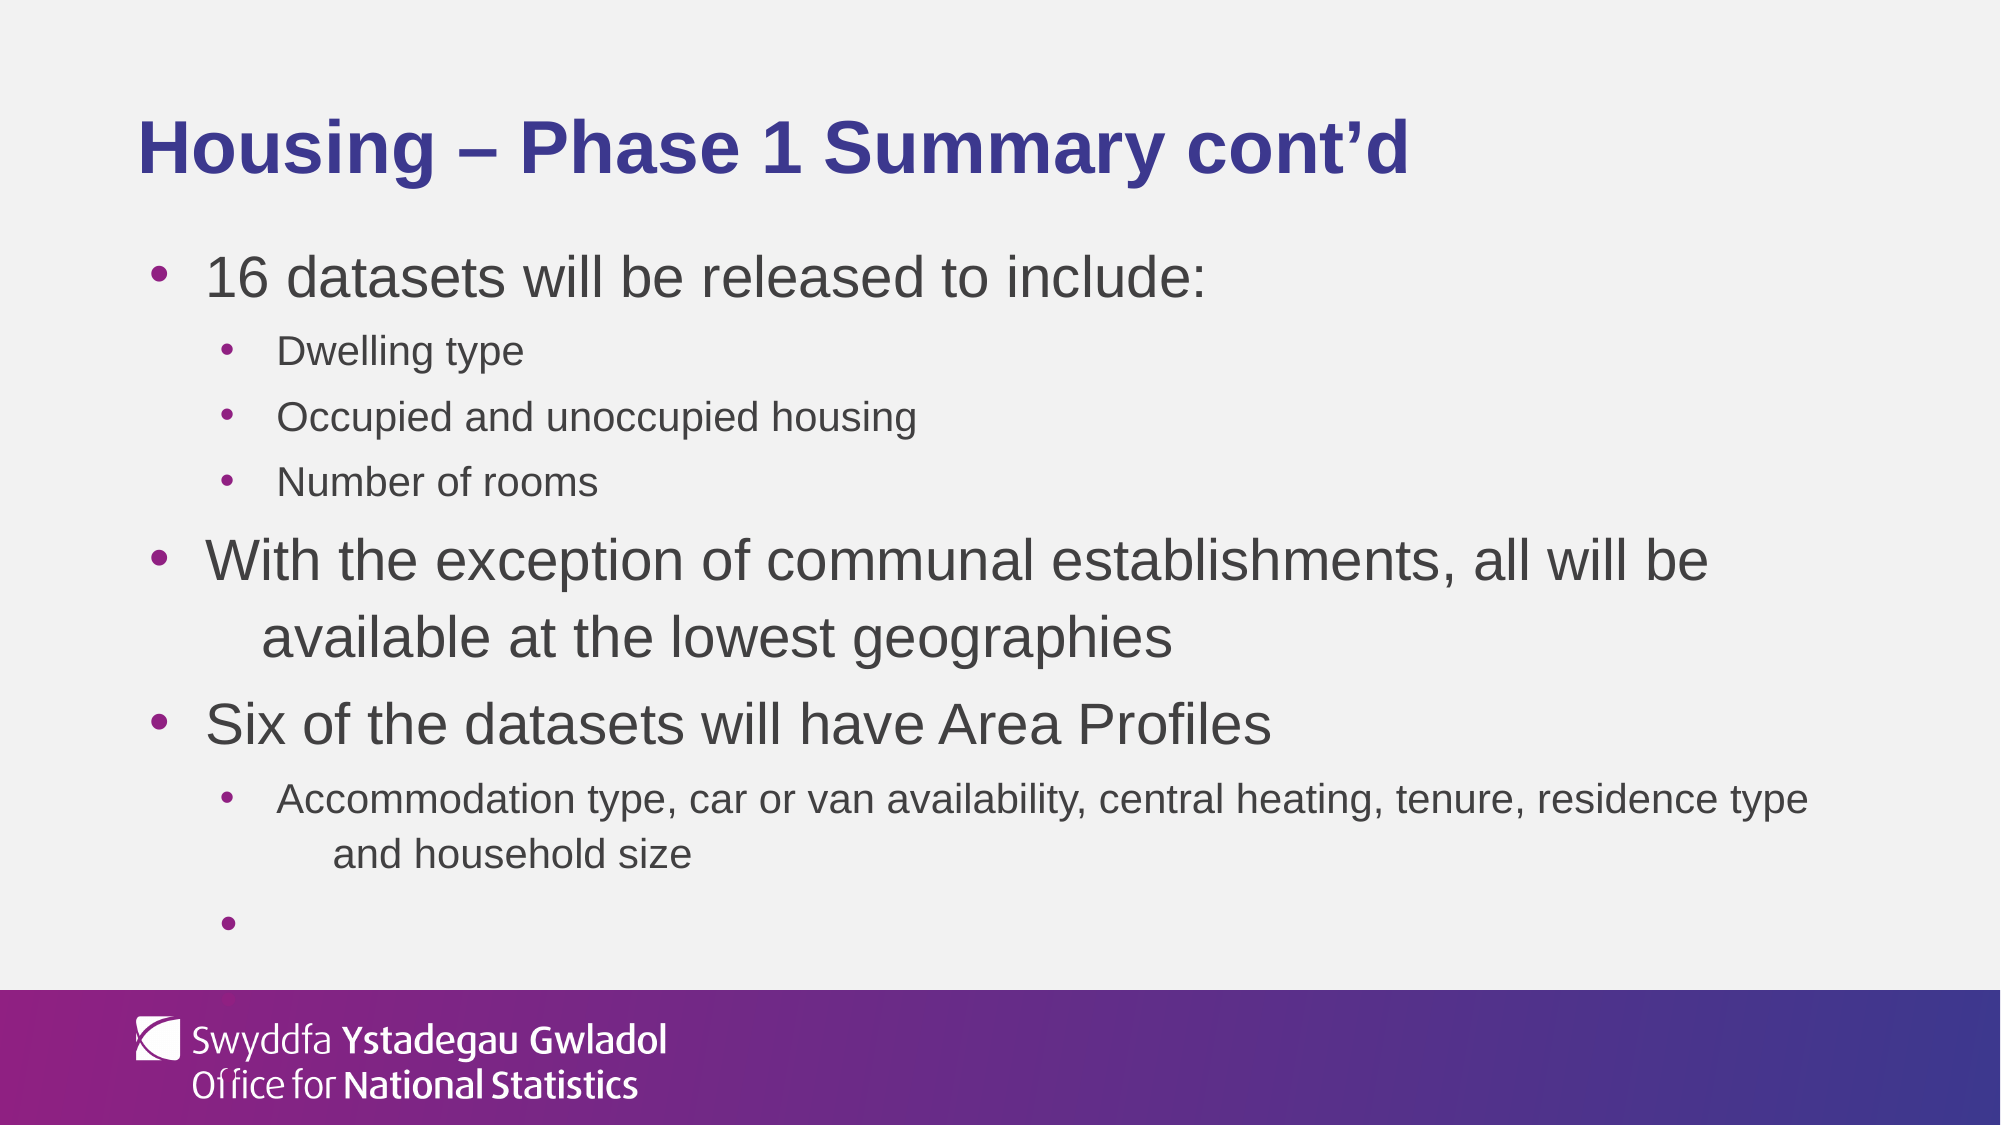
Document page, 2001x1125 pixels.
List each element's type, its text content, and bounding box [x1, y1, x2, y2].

list 16 datasets will be released to include: Dwelling type Occupied and unoccupied housing Number of rooms With the exception of communal establishments, all will be available at the lowest geographies Six of the datasets will have Area Profiles Accommodation type, car or van availability, central heating, tenure, residence type and household size [137, 231, 1866, 1125]
title Housing – Phase 1 Summary cont’d [137, 105, 1863, 192]
